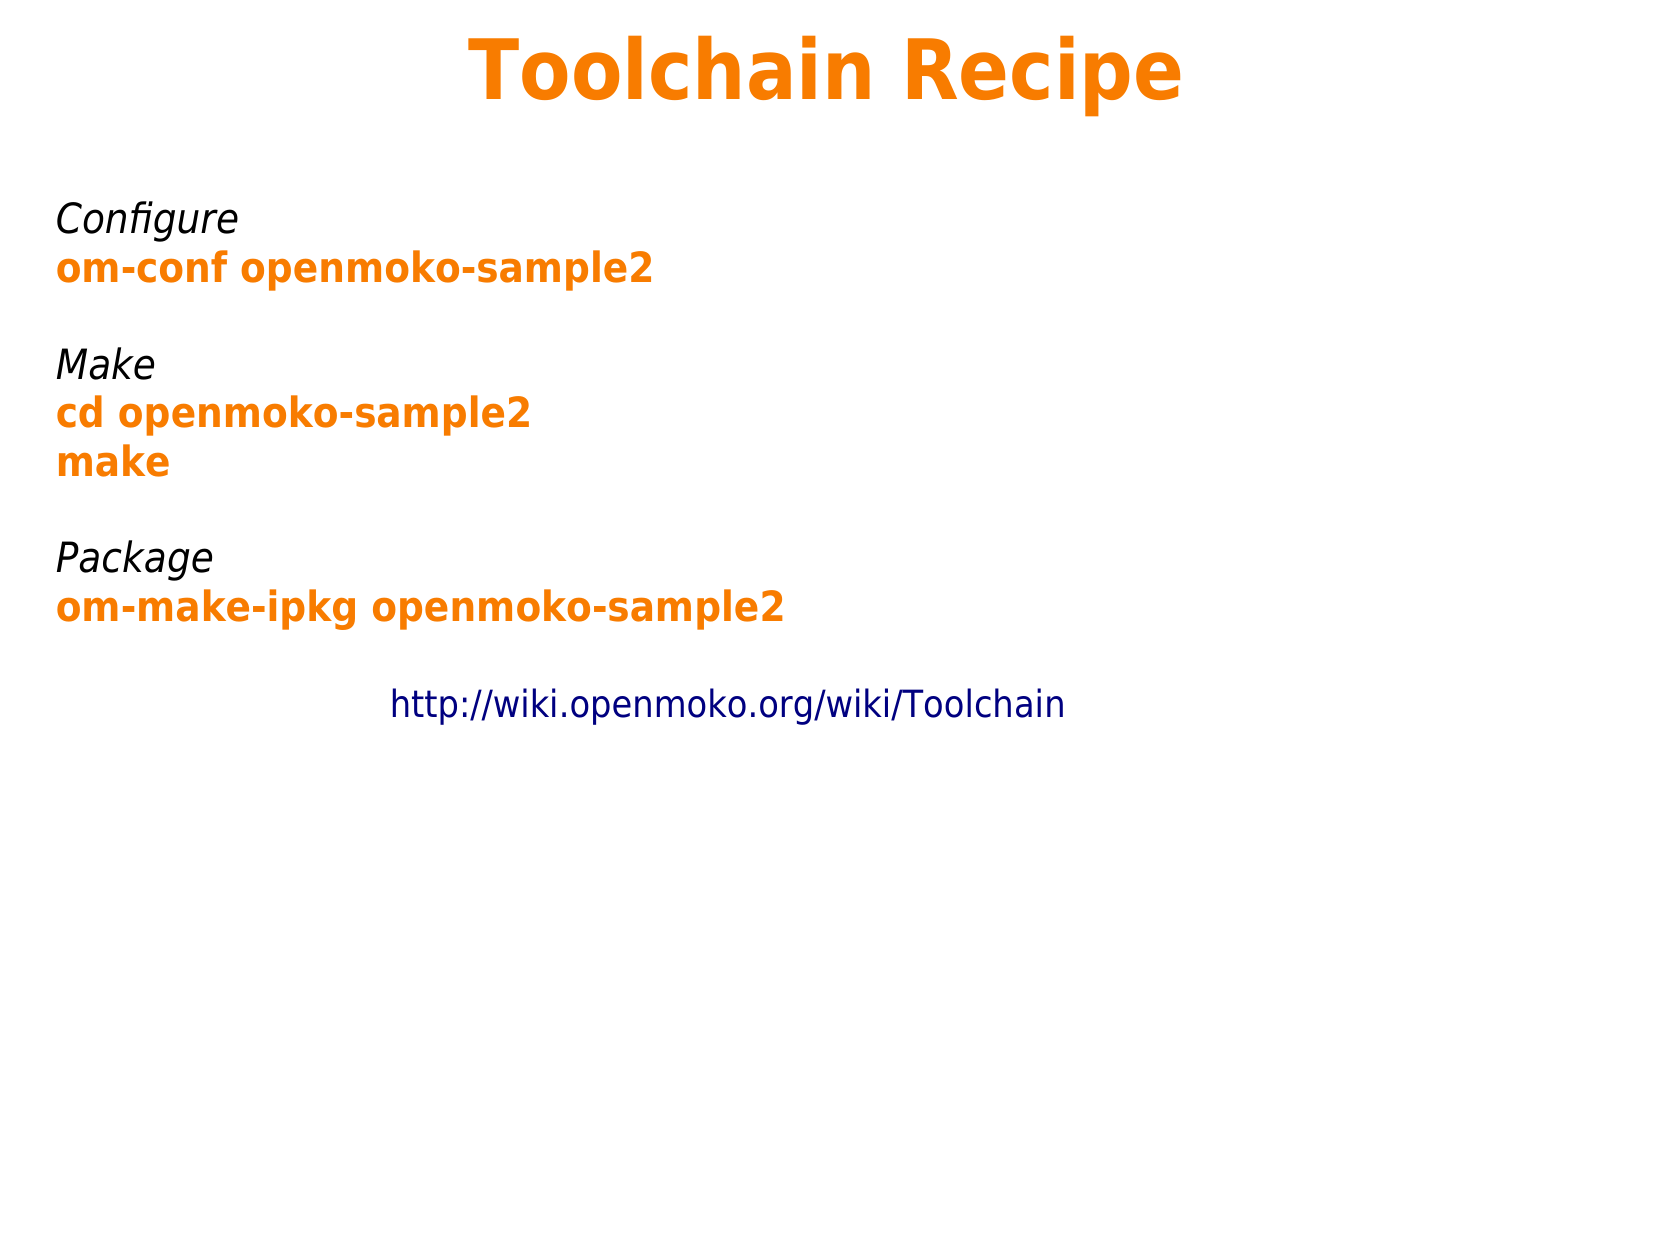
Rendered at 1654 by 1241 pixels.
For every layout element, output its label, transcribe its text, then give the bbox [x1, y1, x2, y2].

text_box http://wiki.openmoko.org/wiki/Toolchain [375, 675, 1238, 734]
text_box Toolchain Recipe [378, 14, 1276, 151]
text_box Configure om-conf openmoko-sample2 Make cd openmoko-sample2 make Package om-make-ipkg openmoko-sample2 [41, 187, 1613, 736]
